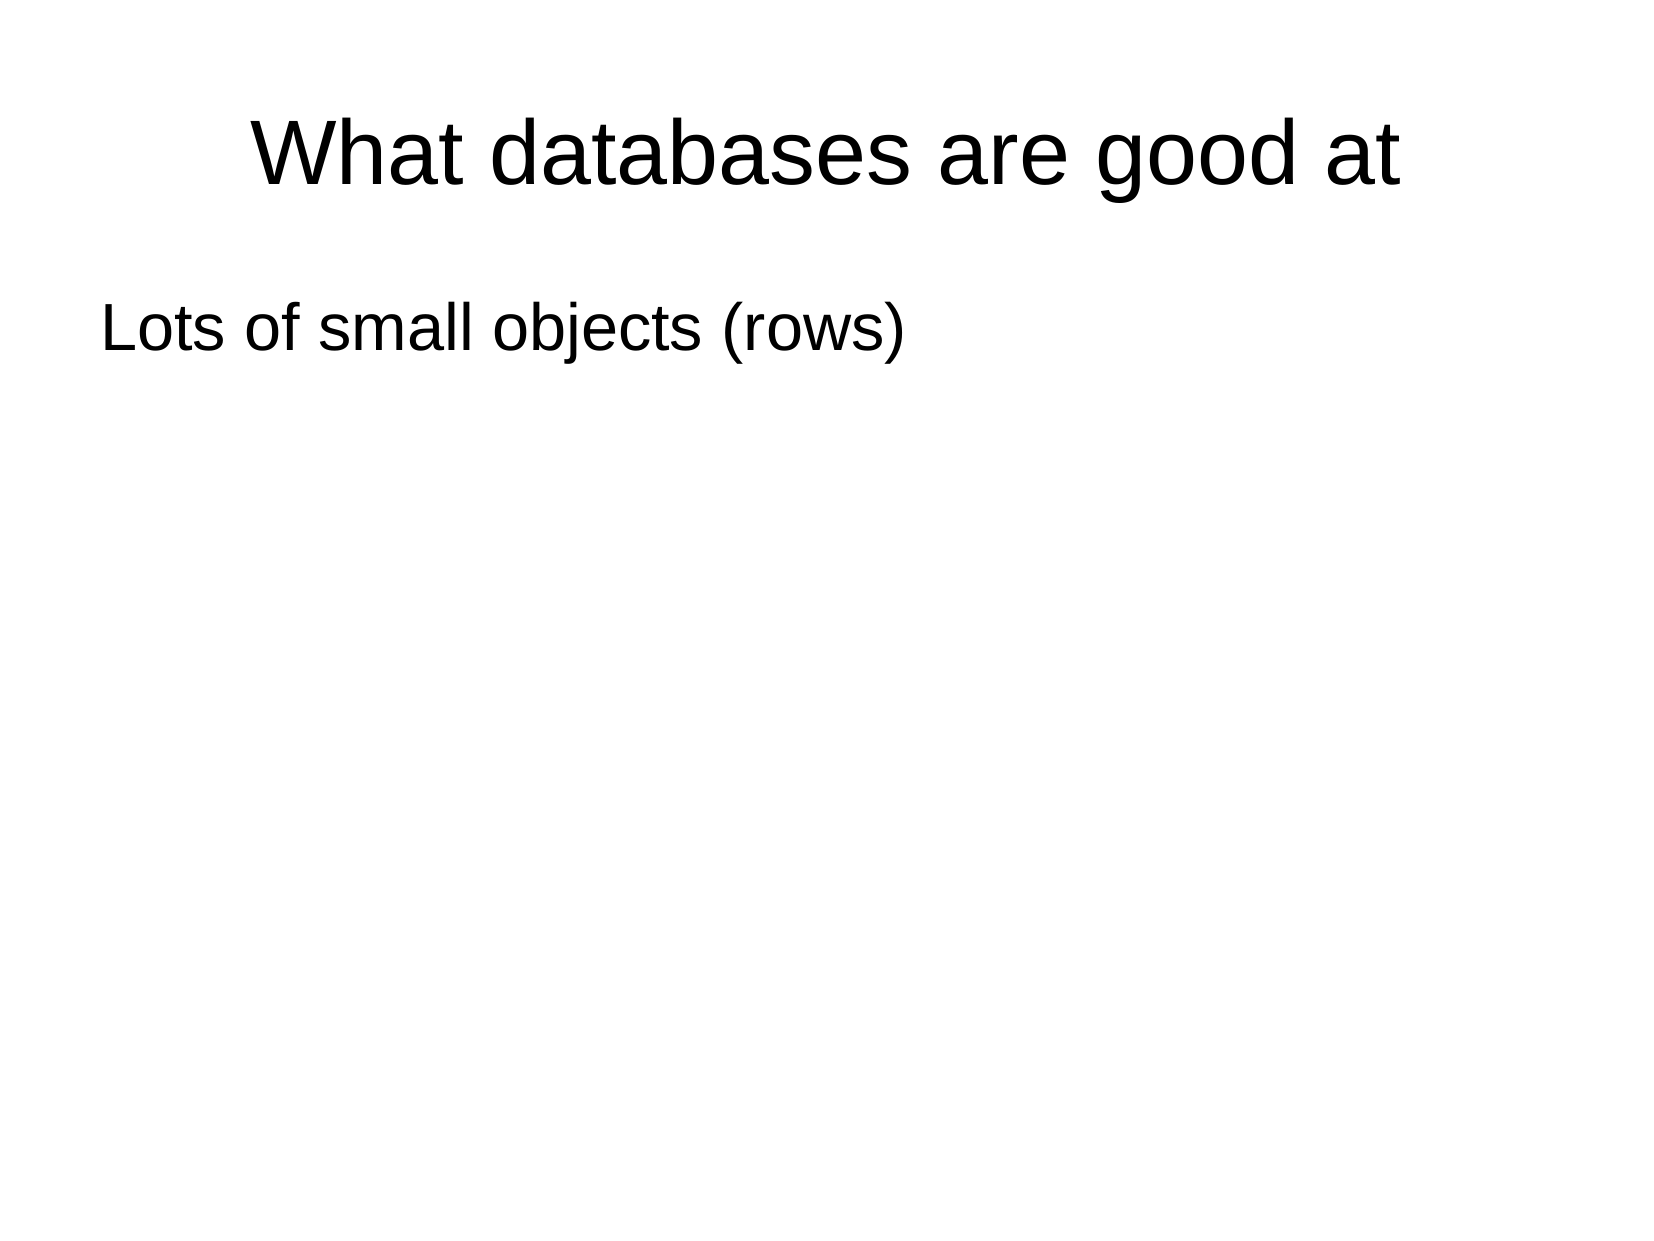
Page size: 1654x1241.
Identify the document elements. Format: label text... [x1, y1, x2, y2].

list Lots of small objects (rows) [82, 290, 1571, 1094]
title What databases are good at [82, 56, 1571, 250]
